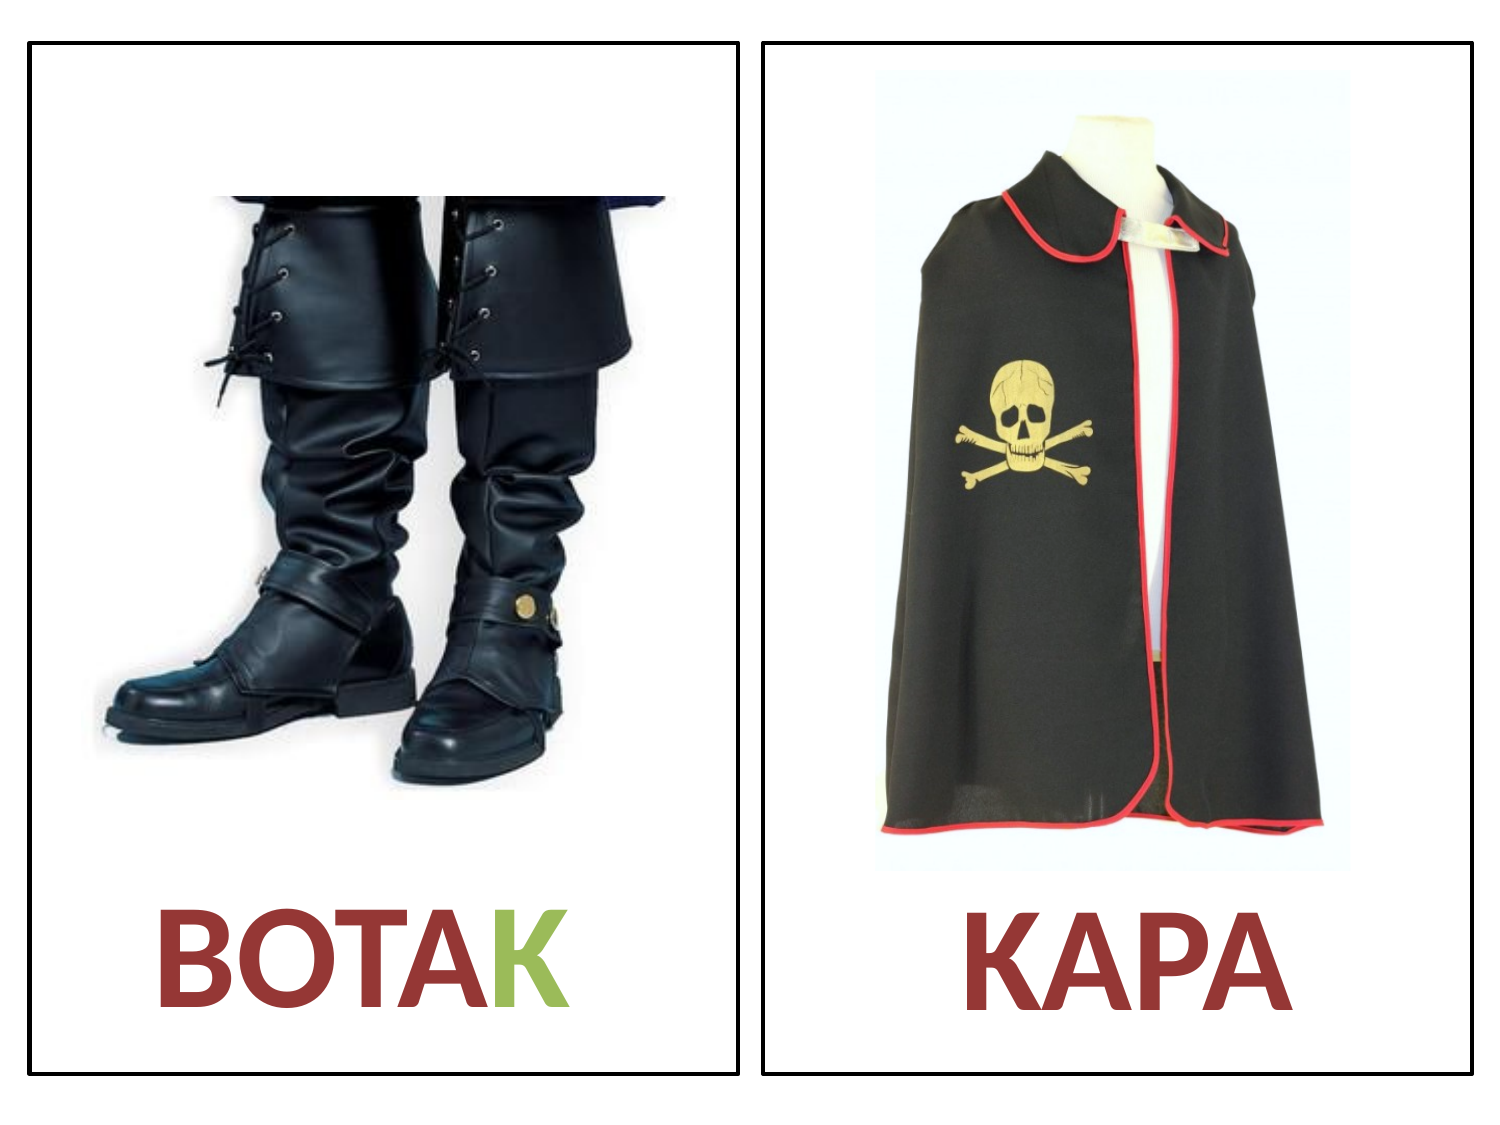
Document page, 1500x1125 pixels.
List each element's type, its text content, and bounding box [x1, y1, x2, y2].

text_box KAPA [945, 871, 1309, 1048]
picture [875, 70, 1351, 871]
picture [81, 196, 686, 801]
text_box BOTAK [138, 850, 586, 1046]
